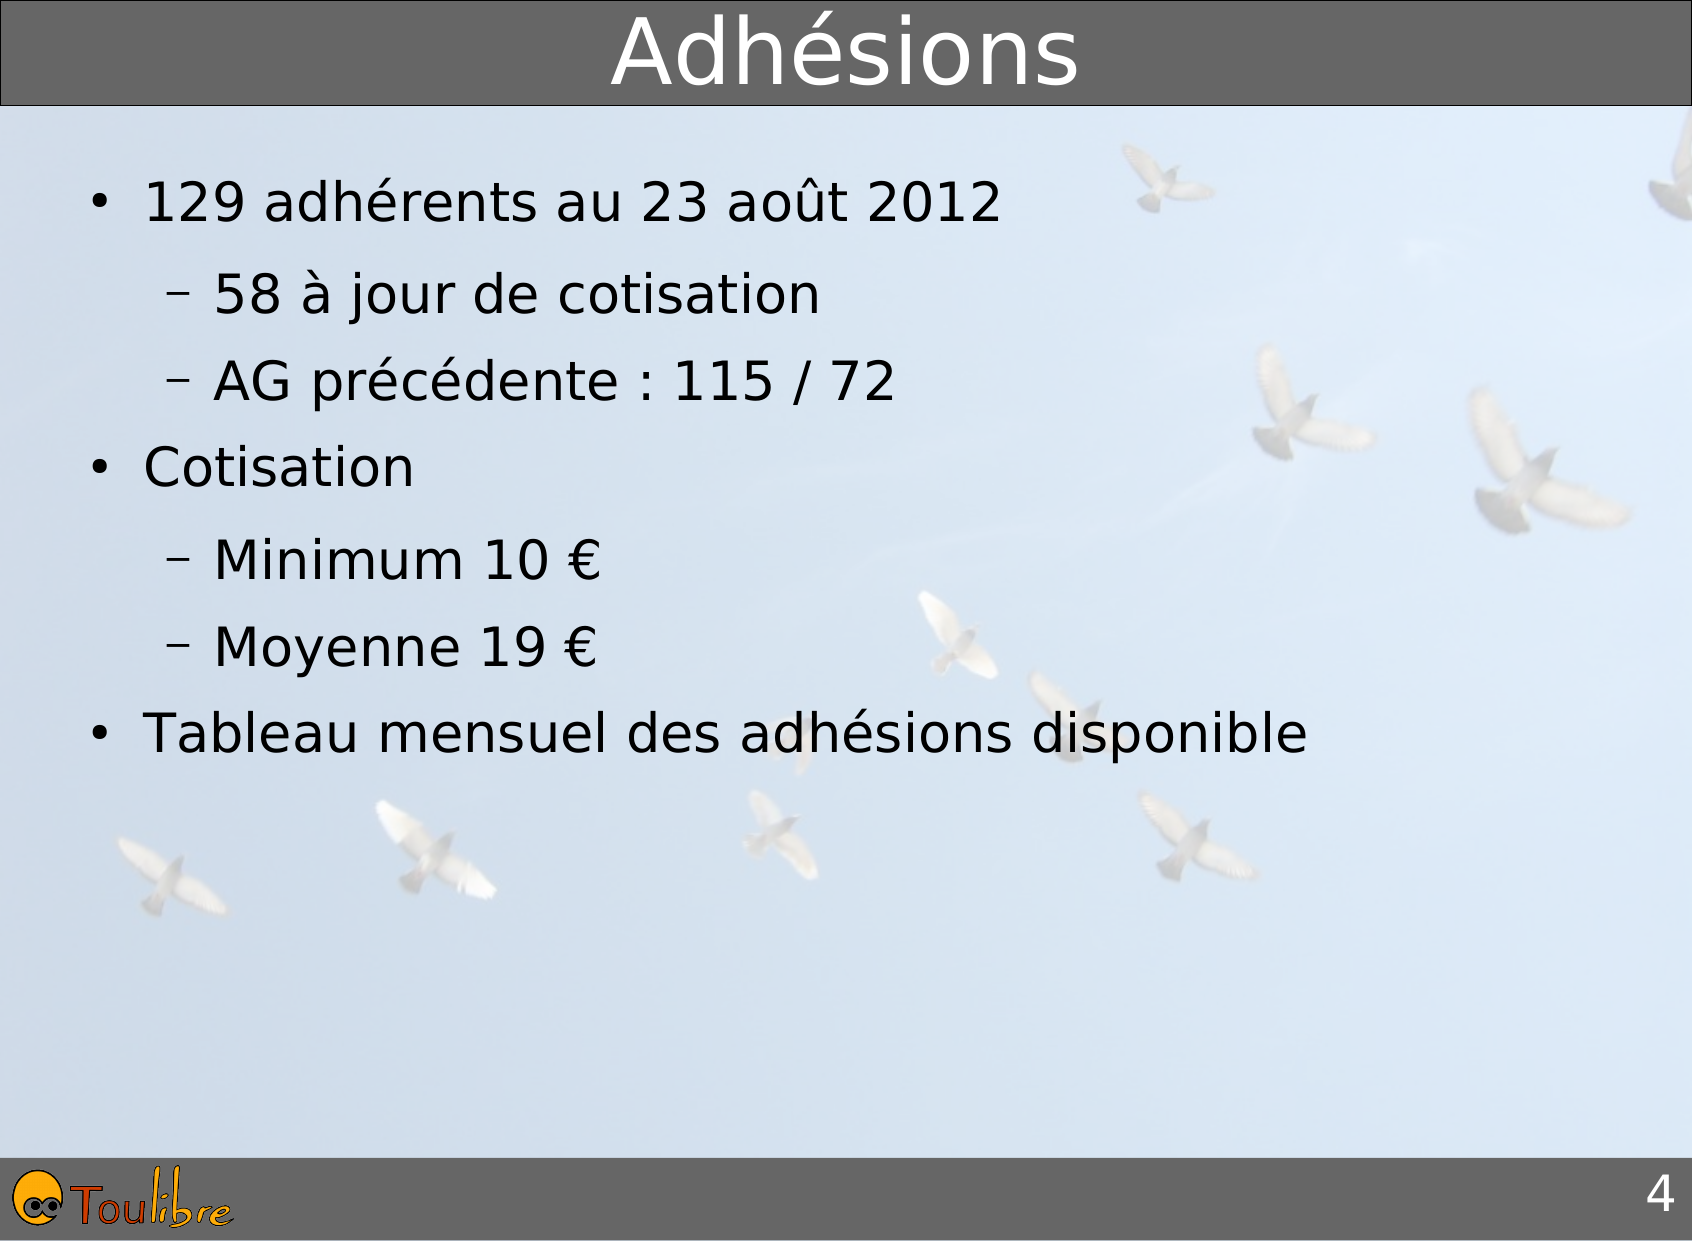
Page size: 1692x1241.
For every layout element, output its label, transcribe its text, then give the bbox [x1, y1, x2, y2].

title Adhésions [0, 0, 1692, 107]
picture [12, 1165, 234, 1228]
list 129 adhérents au 23 août 2012 58 à jour de cotisation AG précédente : 115 / 72 Cotisation Minimum 10 € Moyenne 19 € Tableau mensuel des adhésions disponible [72, 170, 1596, 1119]
